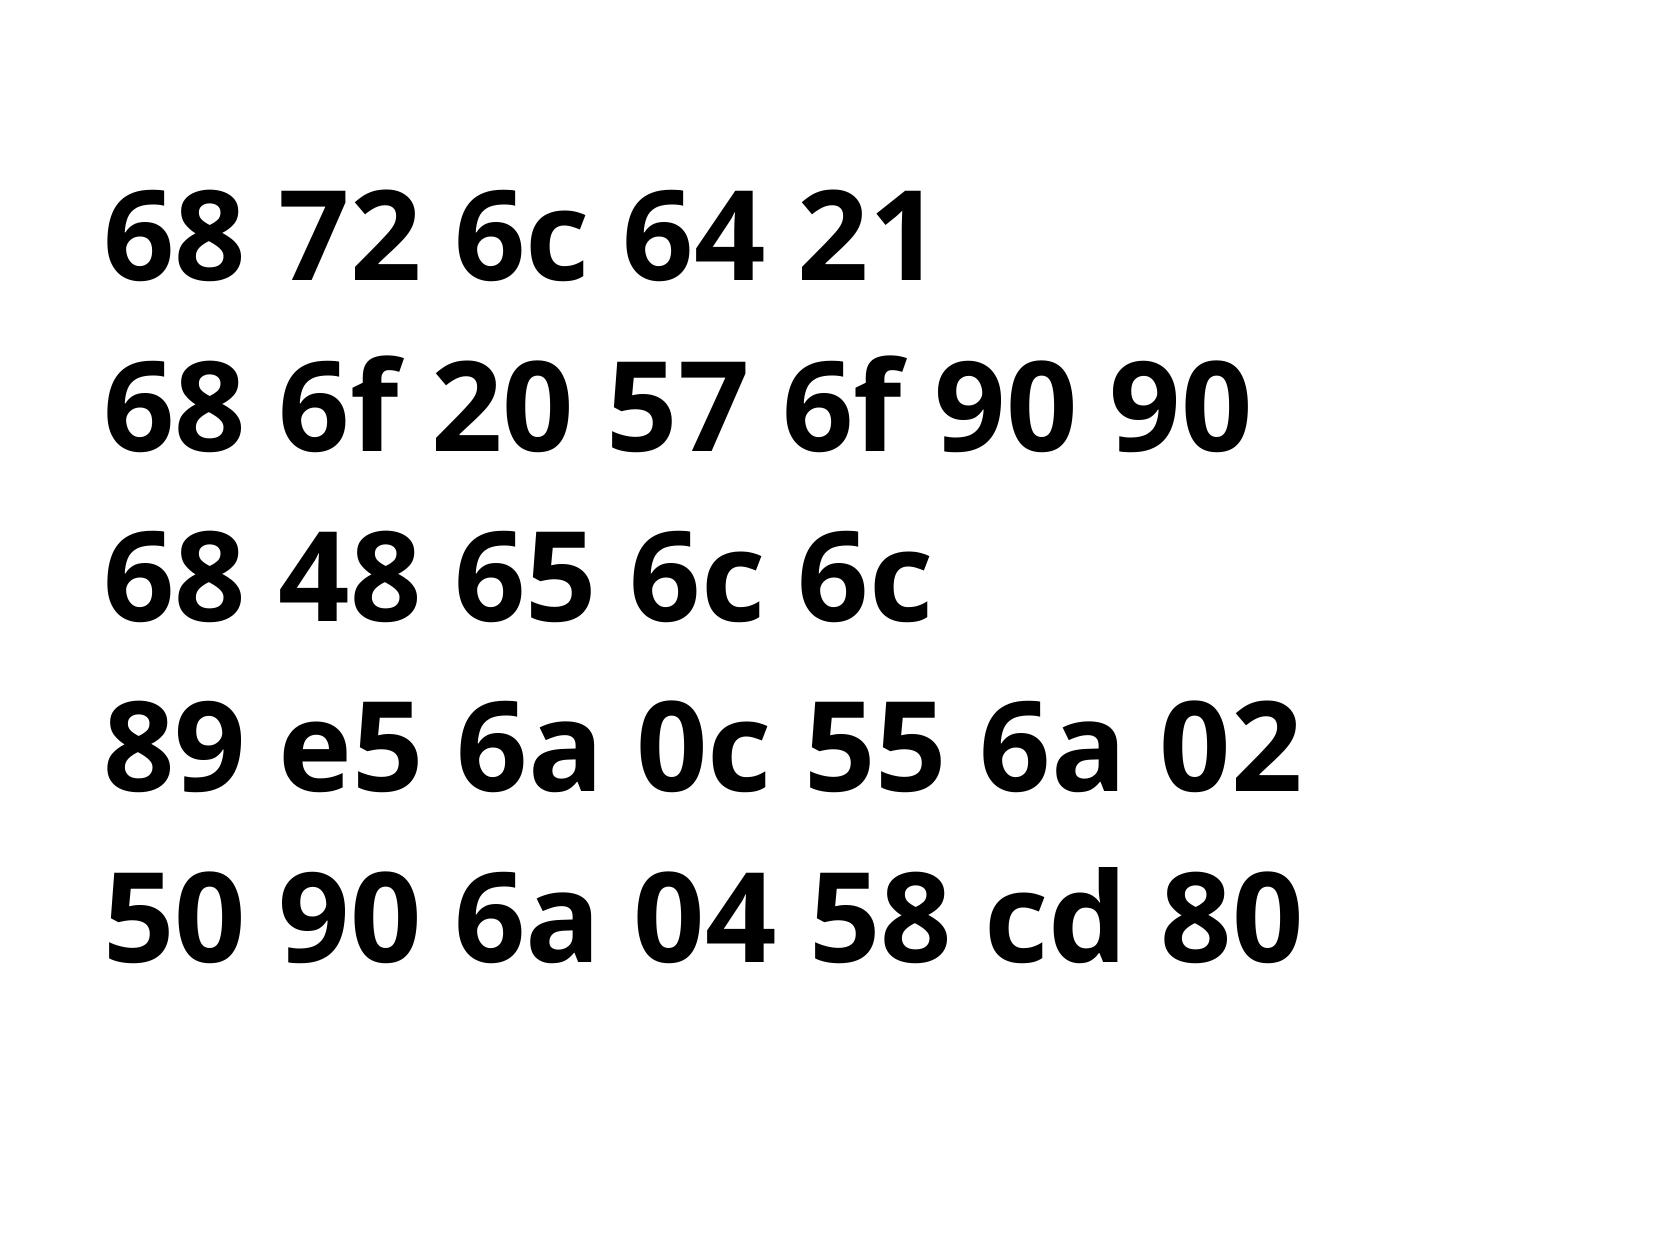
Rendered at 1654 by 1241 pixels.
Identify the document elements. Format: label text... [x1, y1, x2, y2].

text_box 68 72 6c 64 21 68 6f 20 57 6f 90 90 68 48 65 6c 6c 89 e5 6a 0c 55 6a 02 50 90 6a 04 58 cd 80 [88, 139, 1579, 827]
